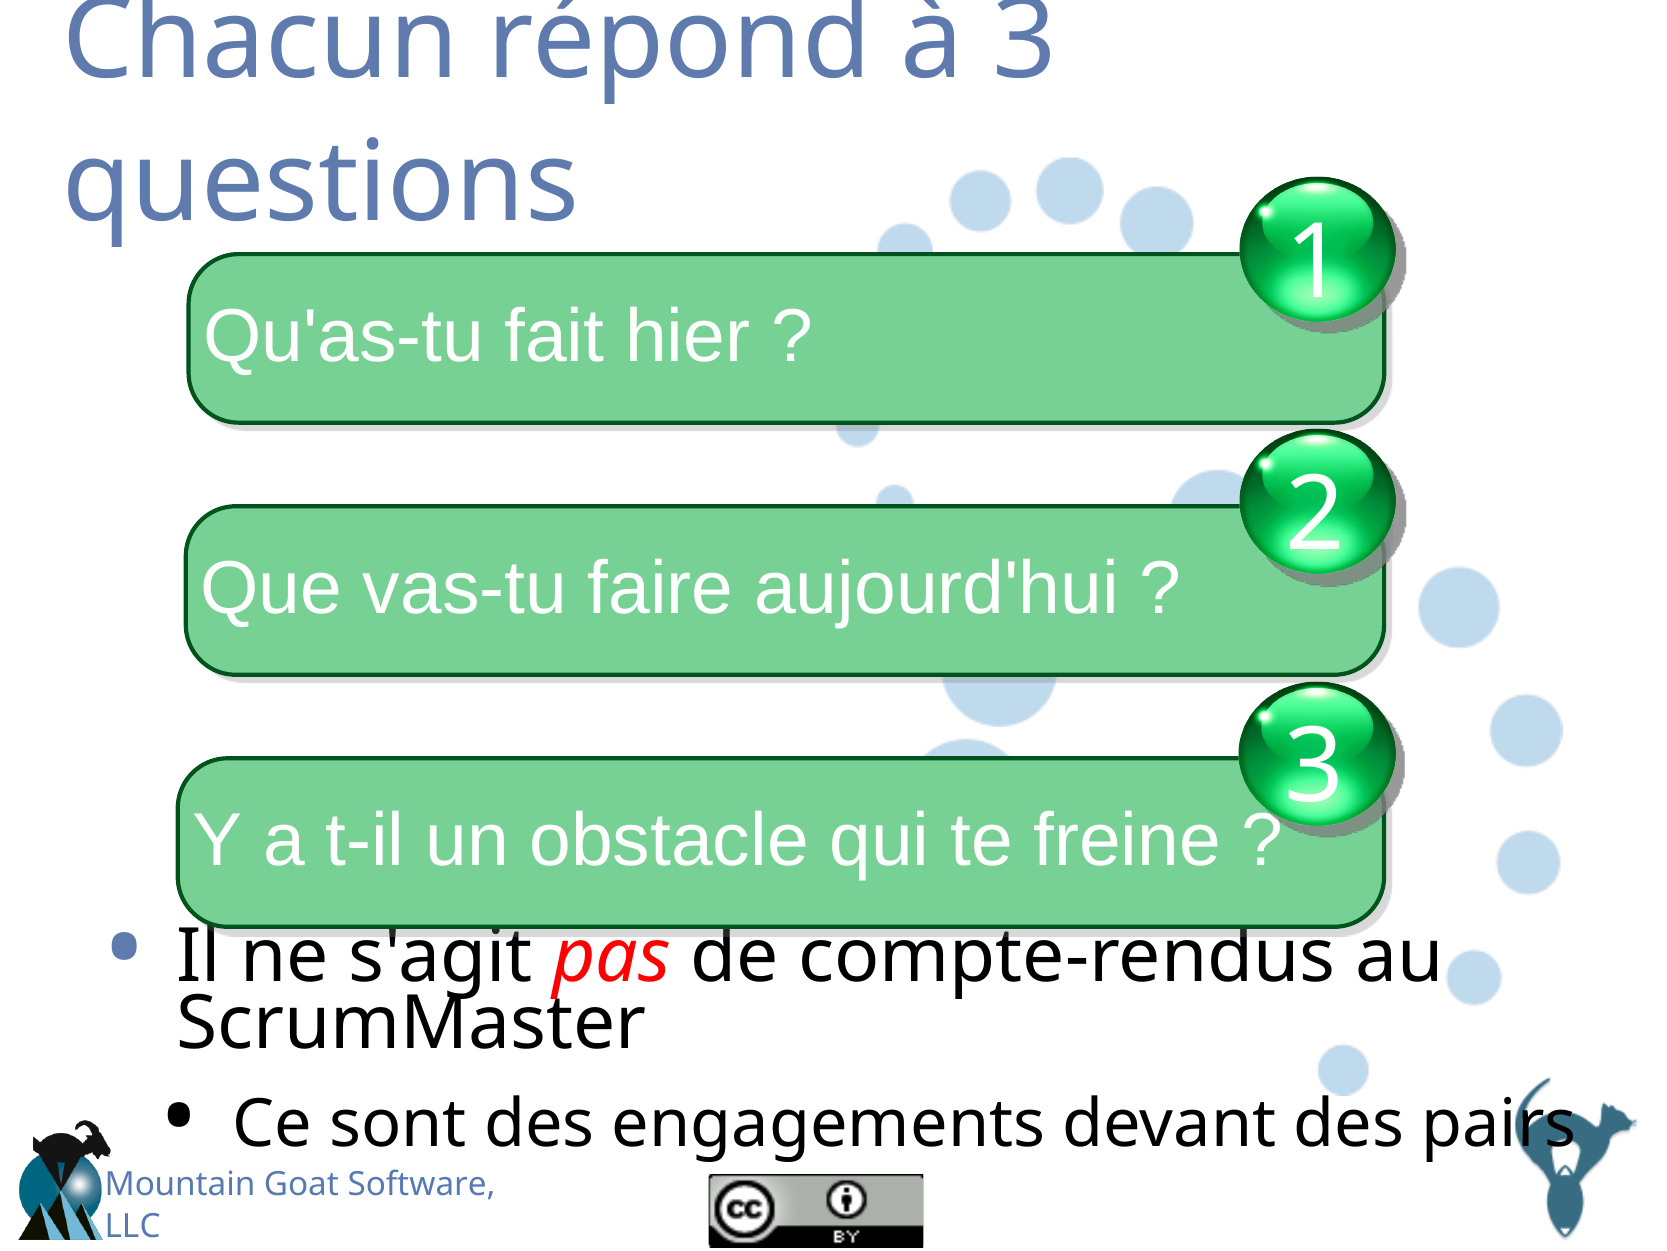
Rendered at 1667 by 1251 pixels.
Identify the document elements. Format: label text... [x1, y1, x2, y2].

text_box 2 [1268, 435, 1363, 573]
text_box Y a t-il un obstacle qui te freine ? [177, 758, 1385, 927]
picture [1472, 1068, 1667, 1251]
text_box 3 [1267, 687, 1362, 825]
text_box Que vas-tu faire aujourd'hui ? [185, 506, 1385, 675]
list Il ne s'agit pas de compte-rendus au ScrumMaster Ce sont des engagements devant des pairs [56, 922, 1609, 1168]
picture [835, 172, 1402, 329]
picture [18, 1120, 111, 1240]
text_box 1 [1268, 183, 1363, 321]
picture [835, 194, 1563, 922]
text_box Qu'as-tu fait hier ? [188, 254, 1385, 423]
title Chacun répond à 3 questions [56, 18, 1609, 194]
